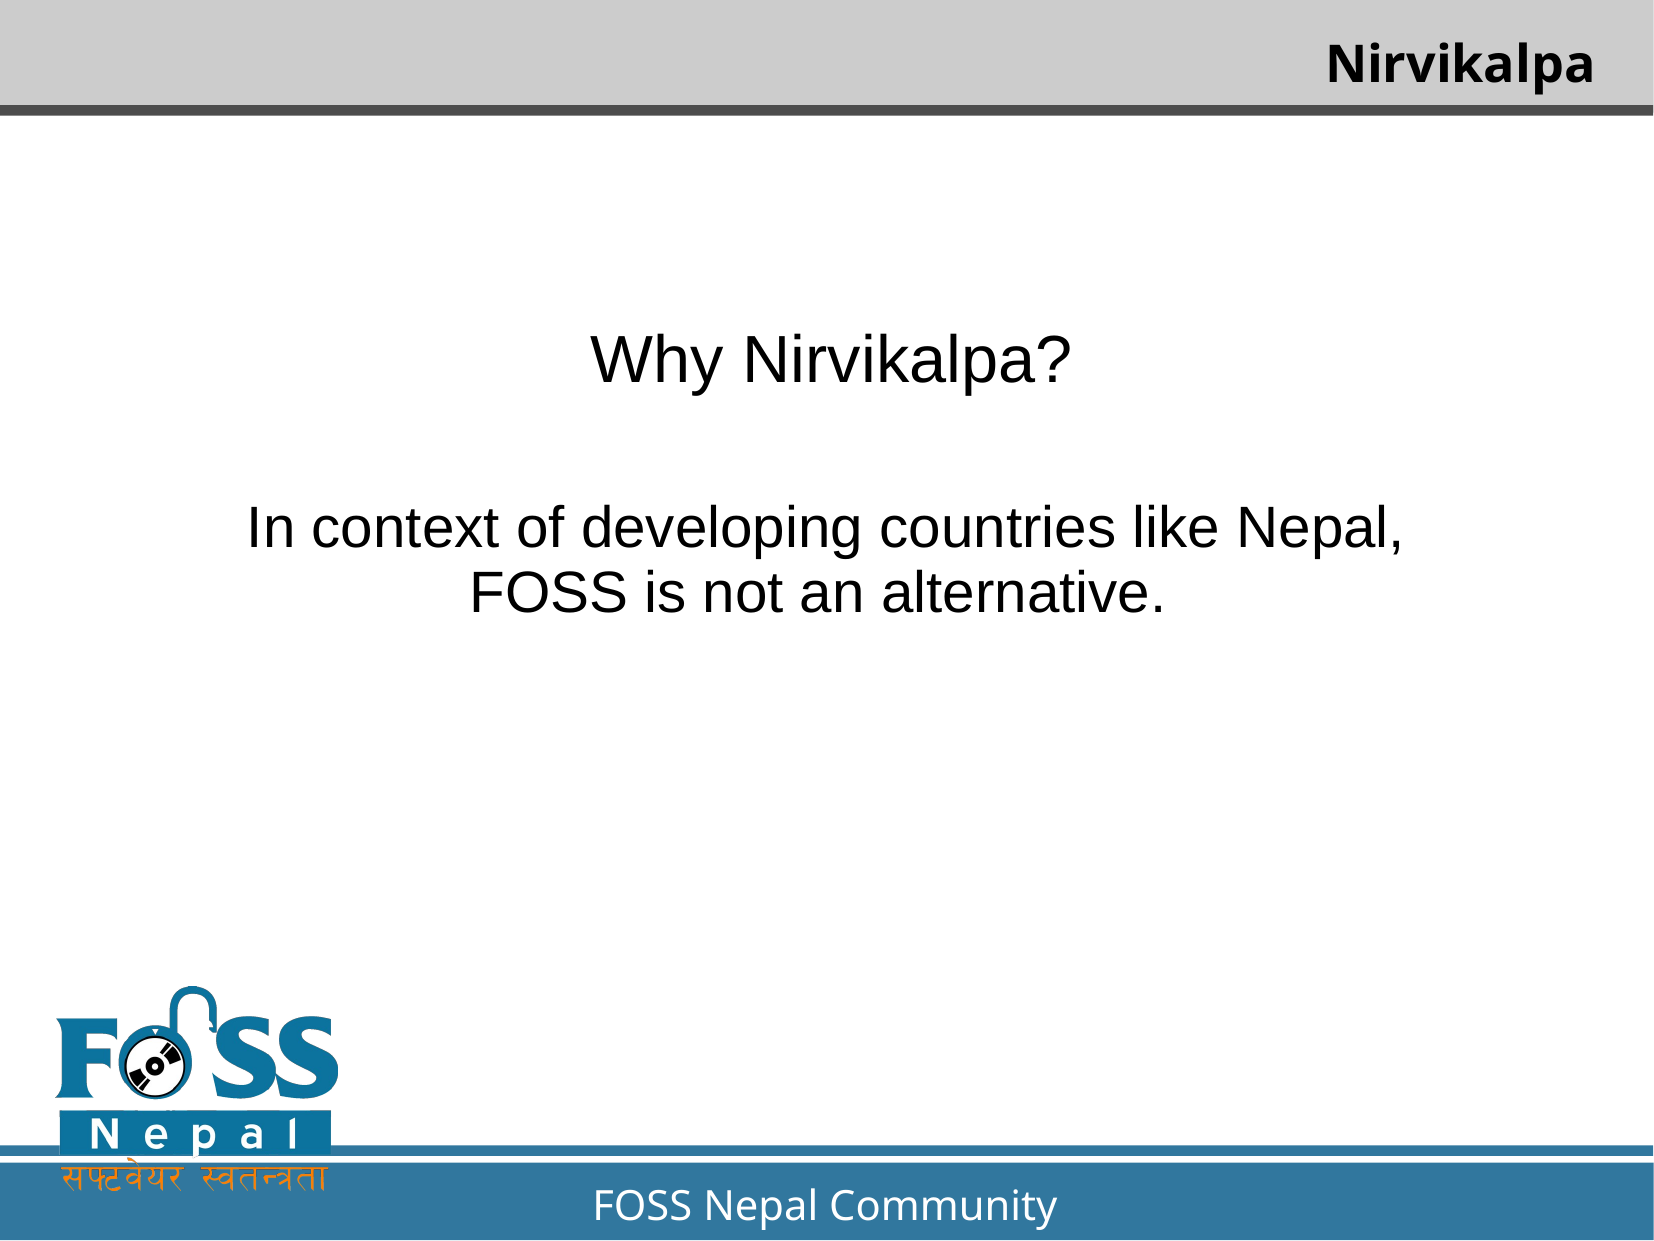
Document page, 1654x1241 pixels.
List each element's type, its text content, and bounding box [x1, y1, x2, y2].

picture [55, 986, 338, 1191]
picture [197, 986, 338, 1085]
text_box In context of developing countries like Nepal, FOSS is not an alternative. [150, 487, 1504, 821]
text_box Nirvikalpa [37, 19, 1611, 95]
text_box Why Nirvikalpa? [576, 314, 1088, 413]
